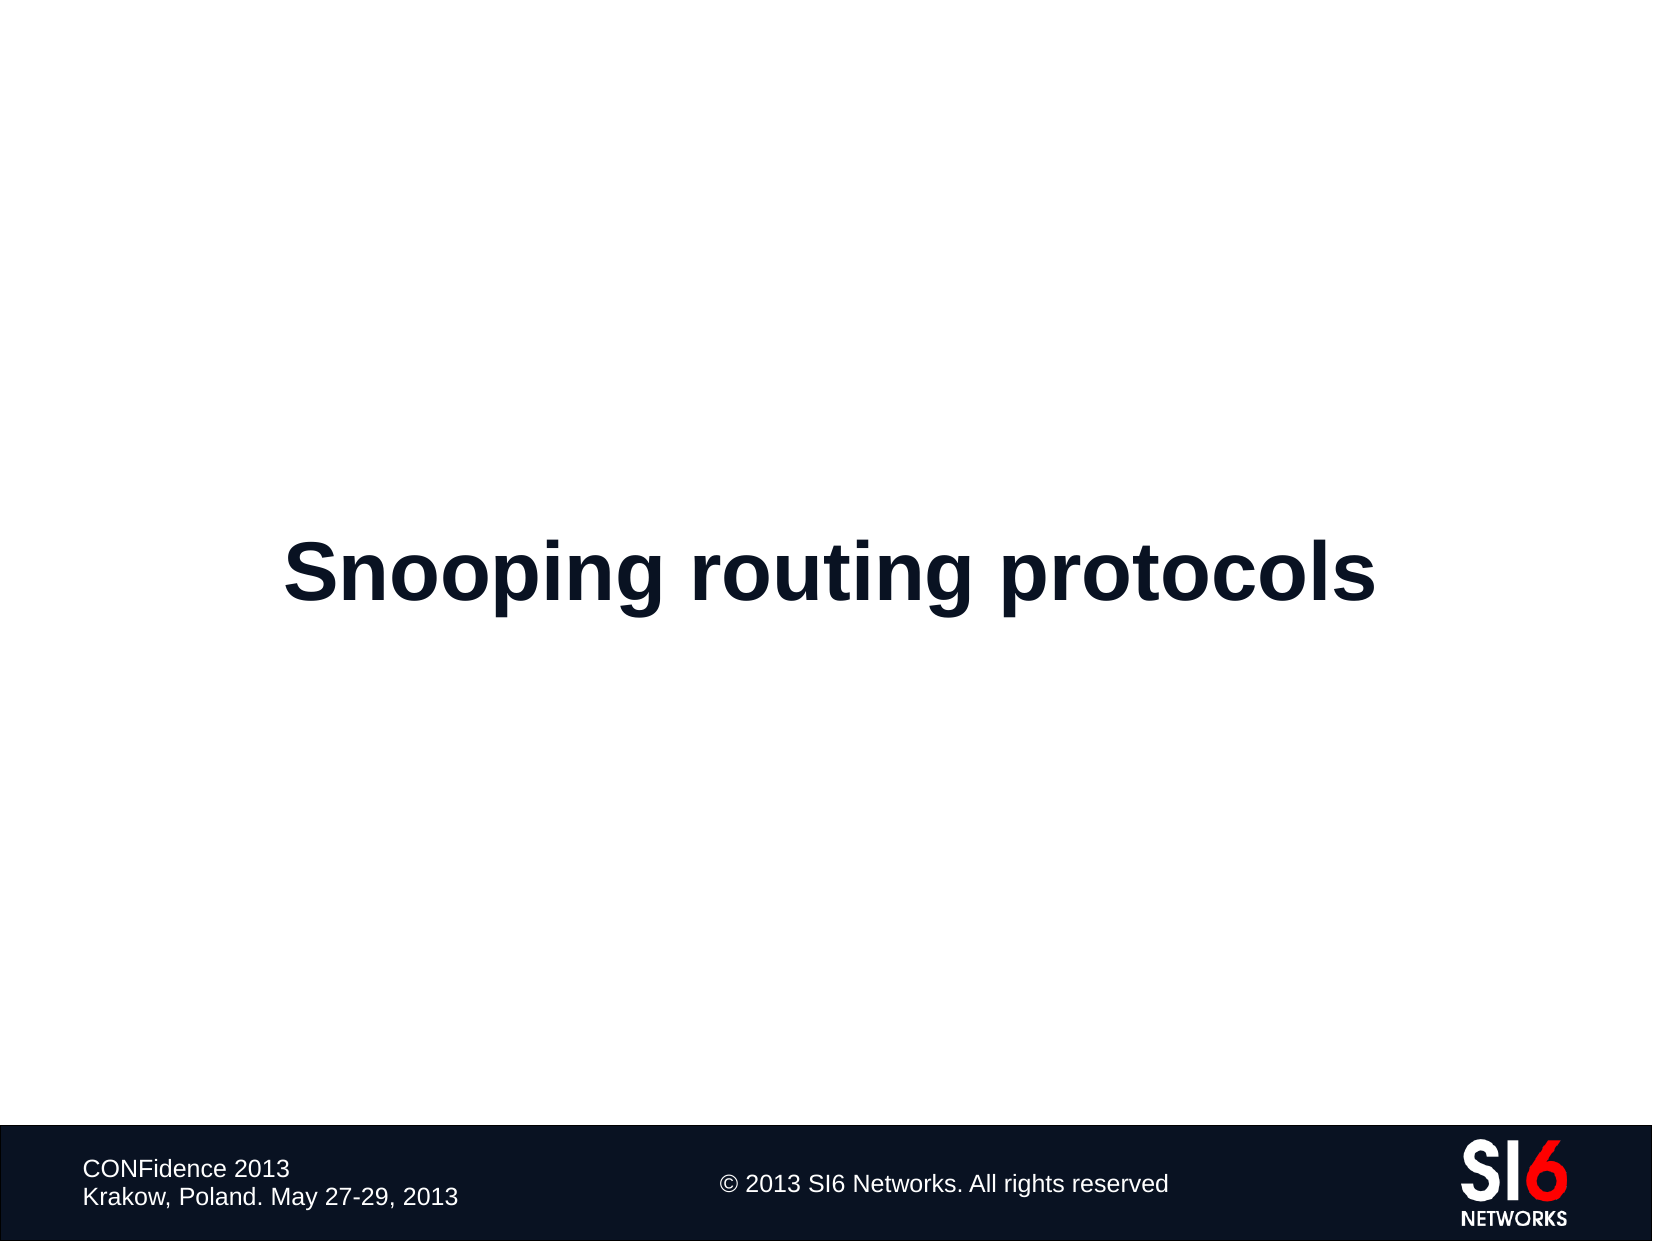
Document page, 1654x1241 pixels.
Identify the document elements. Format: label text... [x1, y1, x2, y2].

picture [1461, 1139, 1567, 1226]
title Snooping routing protocols [86, 468, 1576, 676]
